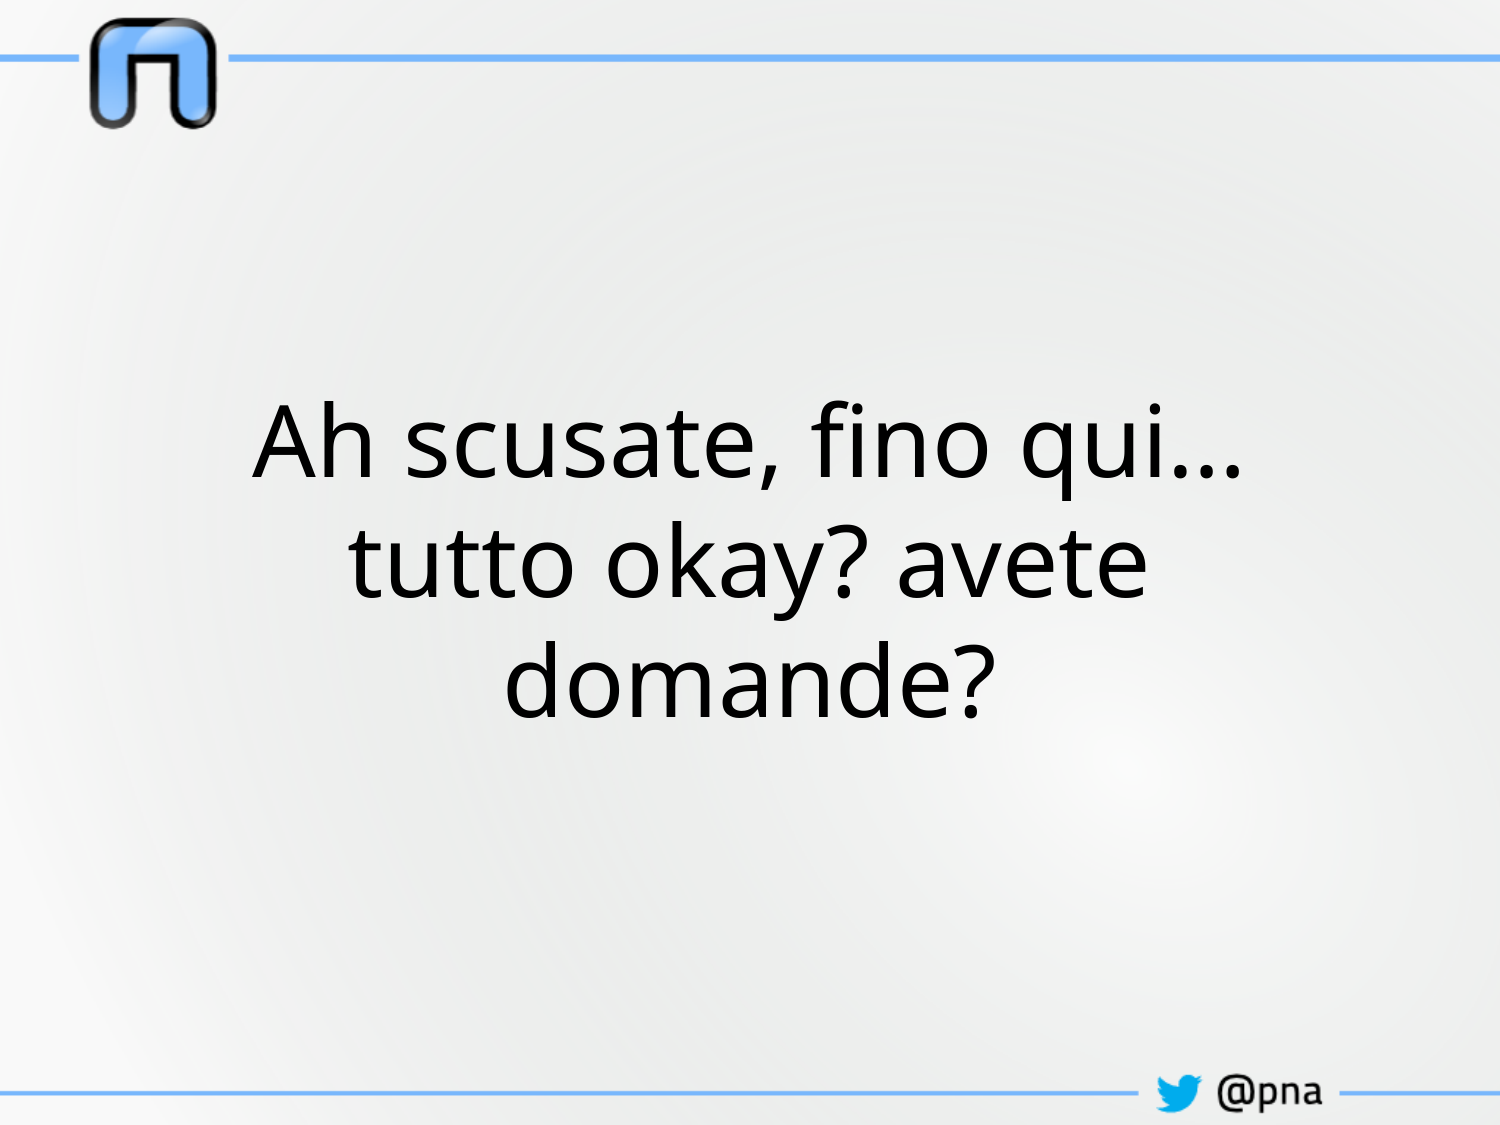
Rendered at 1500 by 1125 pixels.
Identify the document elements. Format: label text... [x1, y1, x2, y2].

picture [0, 0, 1500, 1125]
title Ah scusate, fino qui… tutto okay? avete domande? [112, 372, 1388, 753]
